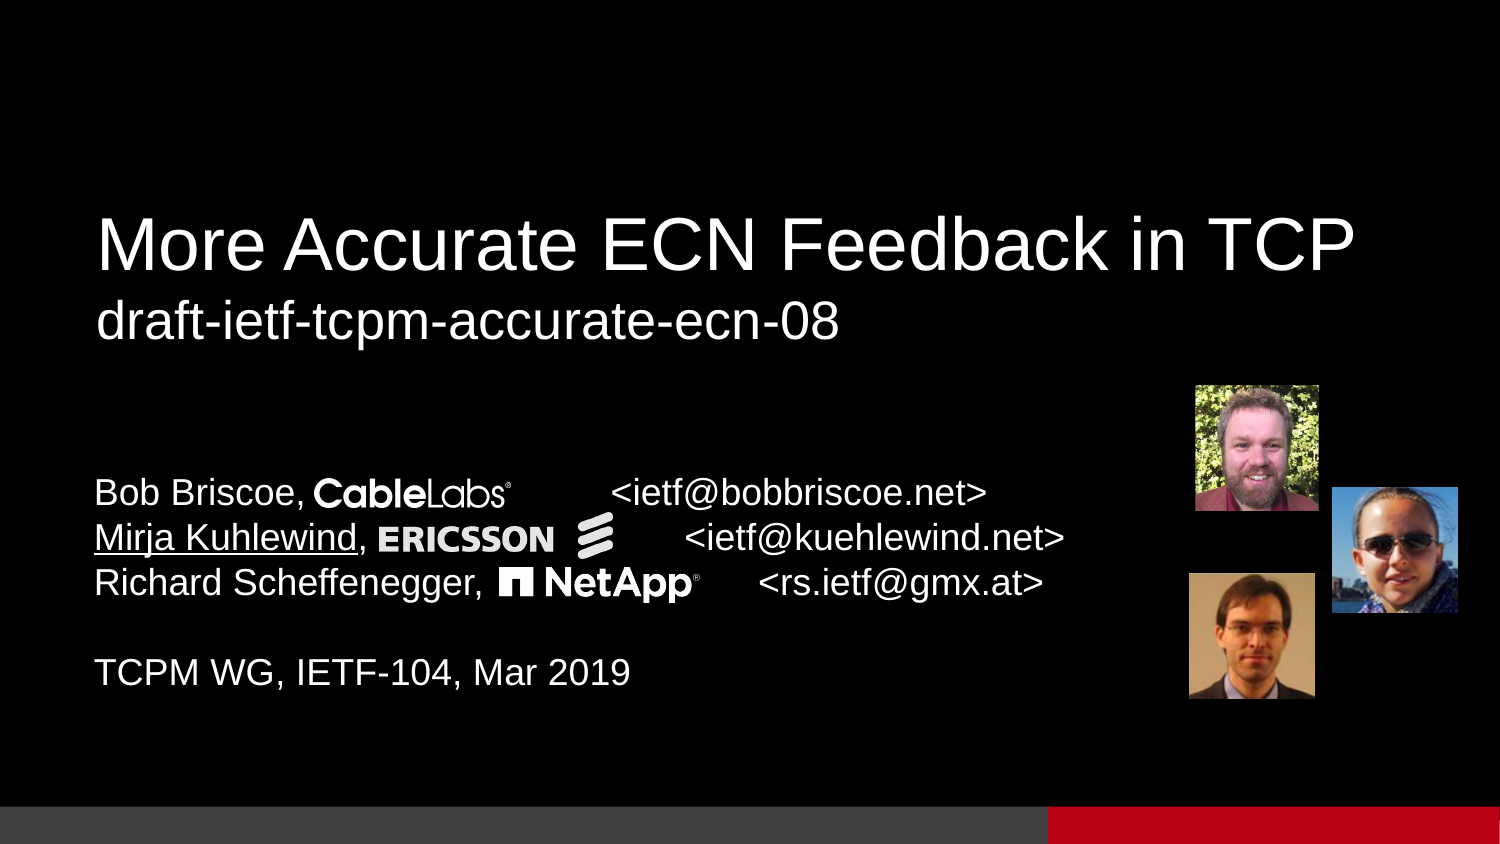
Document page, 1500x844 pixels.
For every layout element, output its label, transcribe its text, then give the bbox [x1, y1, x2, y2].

picture [499, 567, 700, 603]
text_box Bob Briscoe, CableLabs <ietf@bobbriscoe.net> Mirja Kuhlewind, Ericsson <ietf@kuehlewind.net> Richard Scheffenegger, NetApp <rs.ietf@gmx.at> TCPM WG, IETF-104, Mar 2019 [78, 460, 1341, 649]
picture [1189, 573, 1315, 699]
picture [1332, 487, 1458, 613]
picture [1195, 385, 1319, 511]
picture [379, 512, 613, 559]
picture [314, 478, 511, 508]
text_box More Accurate ECN Feedback in TCP draft-ietf-tcpm-accurate-ecn-08 [81, 188, 1453, 368]
